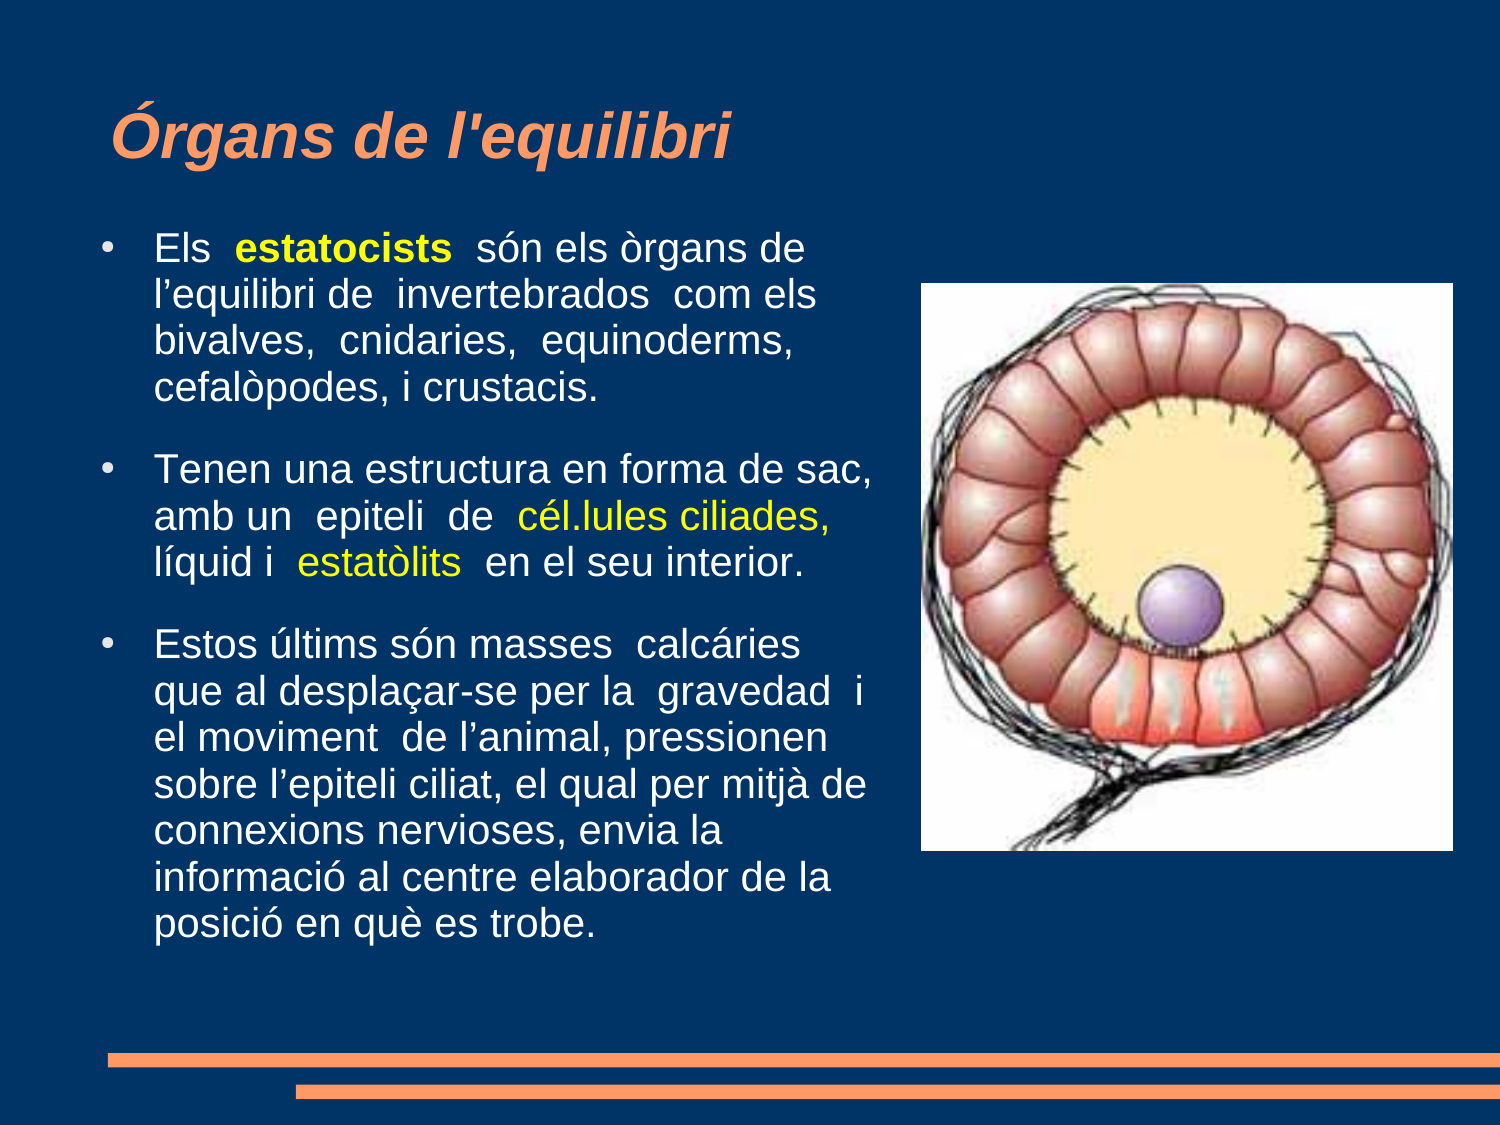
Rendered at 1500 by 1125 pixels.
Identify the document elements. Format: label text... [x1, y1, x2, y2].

list Els estatocists són els òrgans de l’equilibri de invertebrados com els bivalves, cnidaries, equinoderms, cefalòpodes, i crustacis. Tenen una estructura en forma de sac, amb un epiteli de cél.lules ciliades, líquid i estatòlits en el seu interior. Estos últims són masses calcáries que al desplaçar-se per la gravedad i el moviment de l’animal, pressionen sobre l’epiteli ciliat, el qual per mitjà de connexions nervioses, envia la informació al centre elaborador de la posició en què es trobe. [82, 224, 875, 960]
title Órgans de l'equilibri [110, 41, 1392, 230]
picture [921, 283, 1453, 851]
